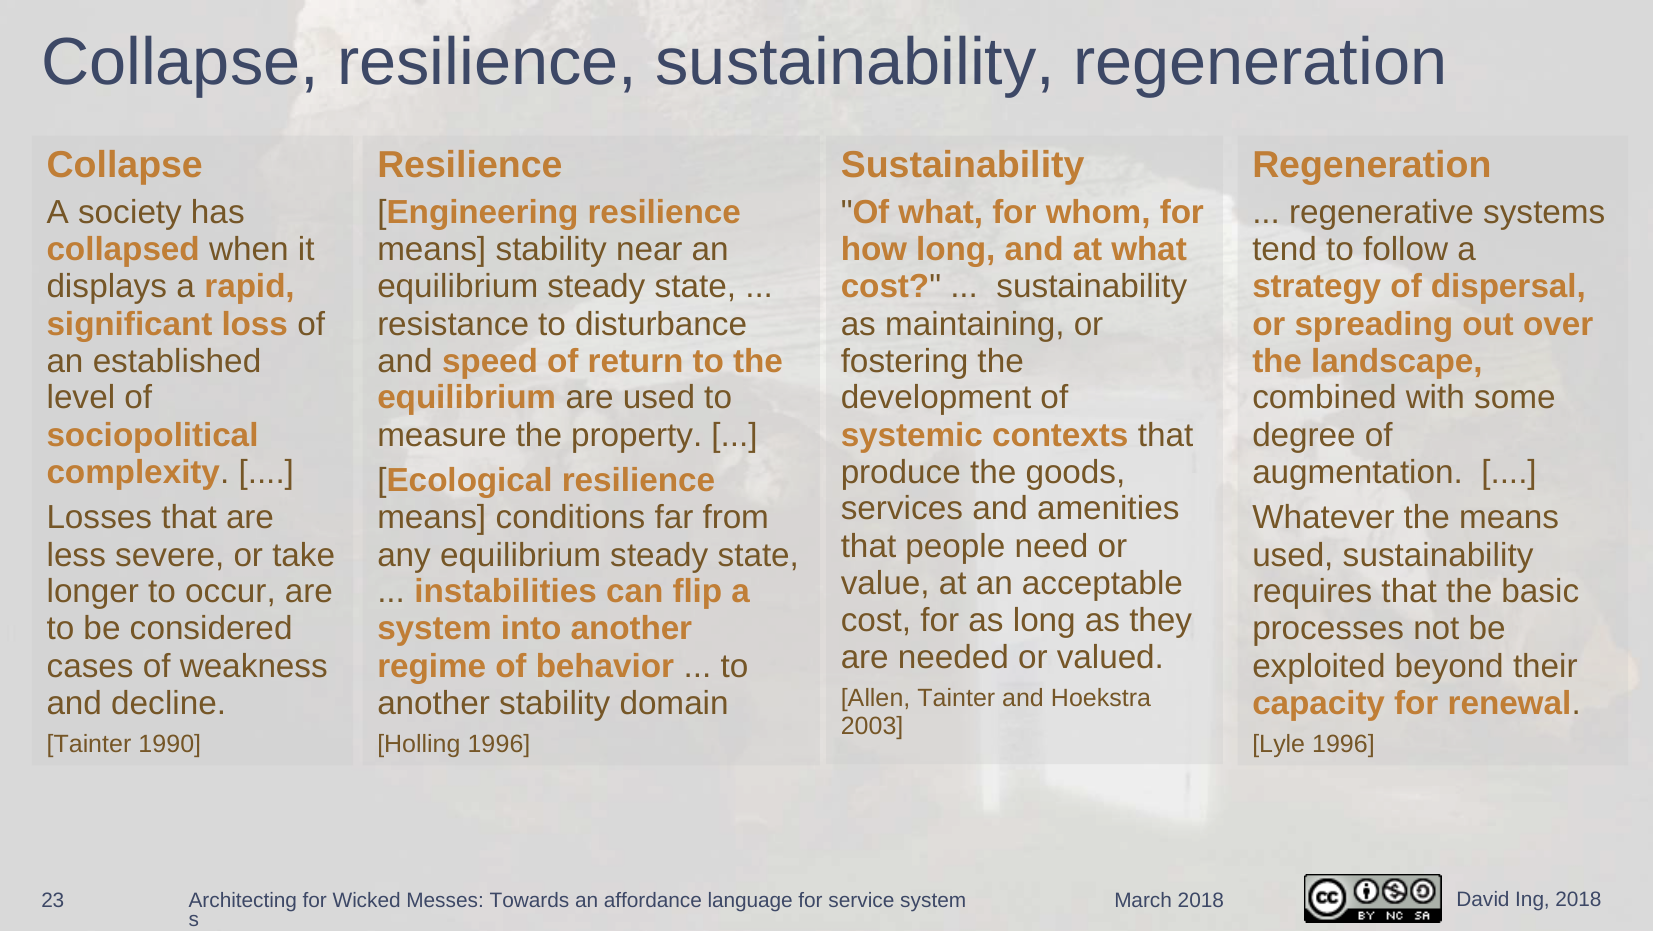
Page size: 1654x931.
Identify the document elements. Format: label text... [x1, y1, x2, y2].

title Collapse, resilience, sustainability, regeneration [41, 30, 1613, 166]
text_box Regeneration ... regenerative systems tend to follow a strategy of dispersal, or spreading out over the landscape, combined with some degree of augmentation. [....] Whatever the means used, sustainability requires that the basic processes not be exploited beyond their capacity for renewal. [Lyle 1996] [1237, 135, 1629, 766]
text_box Sustainability "Of what, for whom, for how long, and at what cost?" ... sustainability as maintaining, or fostering the development of systemic contexts that produce the goods, services and amenities that people need or value, at an acceptable cost, for as long as they are needed or valued. [Allen, Tainter and Hoekstra 2003] [826, 135, 1223, 765]
picture [1304, 874, 1442, 923]
text_box Resilience [Engineering resilience means] stability near an equilibrium steady state, ... resistance to disturbance and speed of return to the equilibrium are used to measure the property. [...] [Ecological resilience means] conditions far from any equilibrium steady state, ... instabilities can flip a system into another regime of behavior ... to another stability domain [Holling 1996] [362, 135, 820, 766]
text_box Solving for the optimal Problem solution involves analysis, research employing quantitative methods seeking optimal outcomes. Unfortunately, as conditions change, problems frequently do not remain solved or resolved but reappear, and usually in more complex forms. Furthermore, every solution and resolution generates new problems, ones that tend to be more complex than the ones solved or resolved. [0, 0, 1653, 931]
text_box Collapse A society has collapsed when it displays a rapid, significant loss of an established level of sociopolitical complexity. [....] Losses that are less severe, or take longer to occur, are to be considered cases of weakness and decline. [Tainter 1990] [31, 135, 354, 766]
